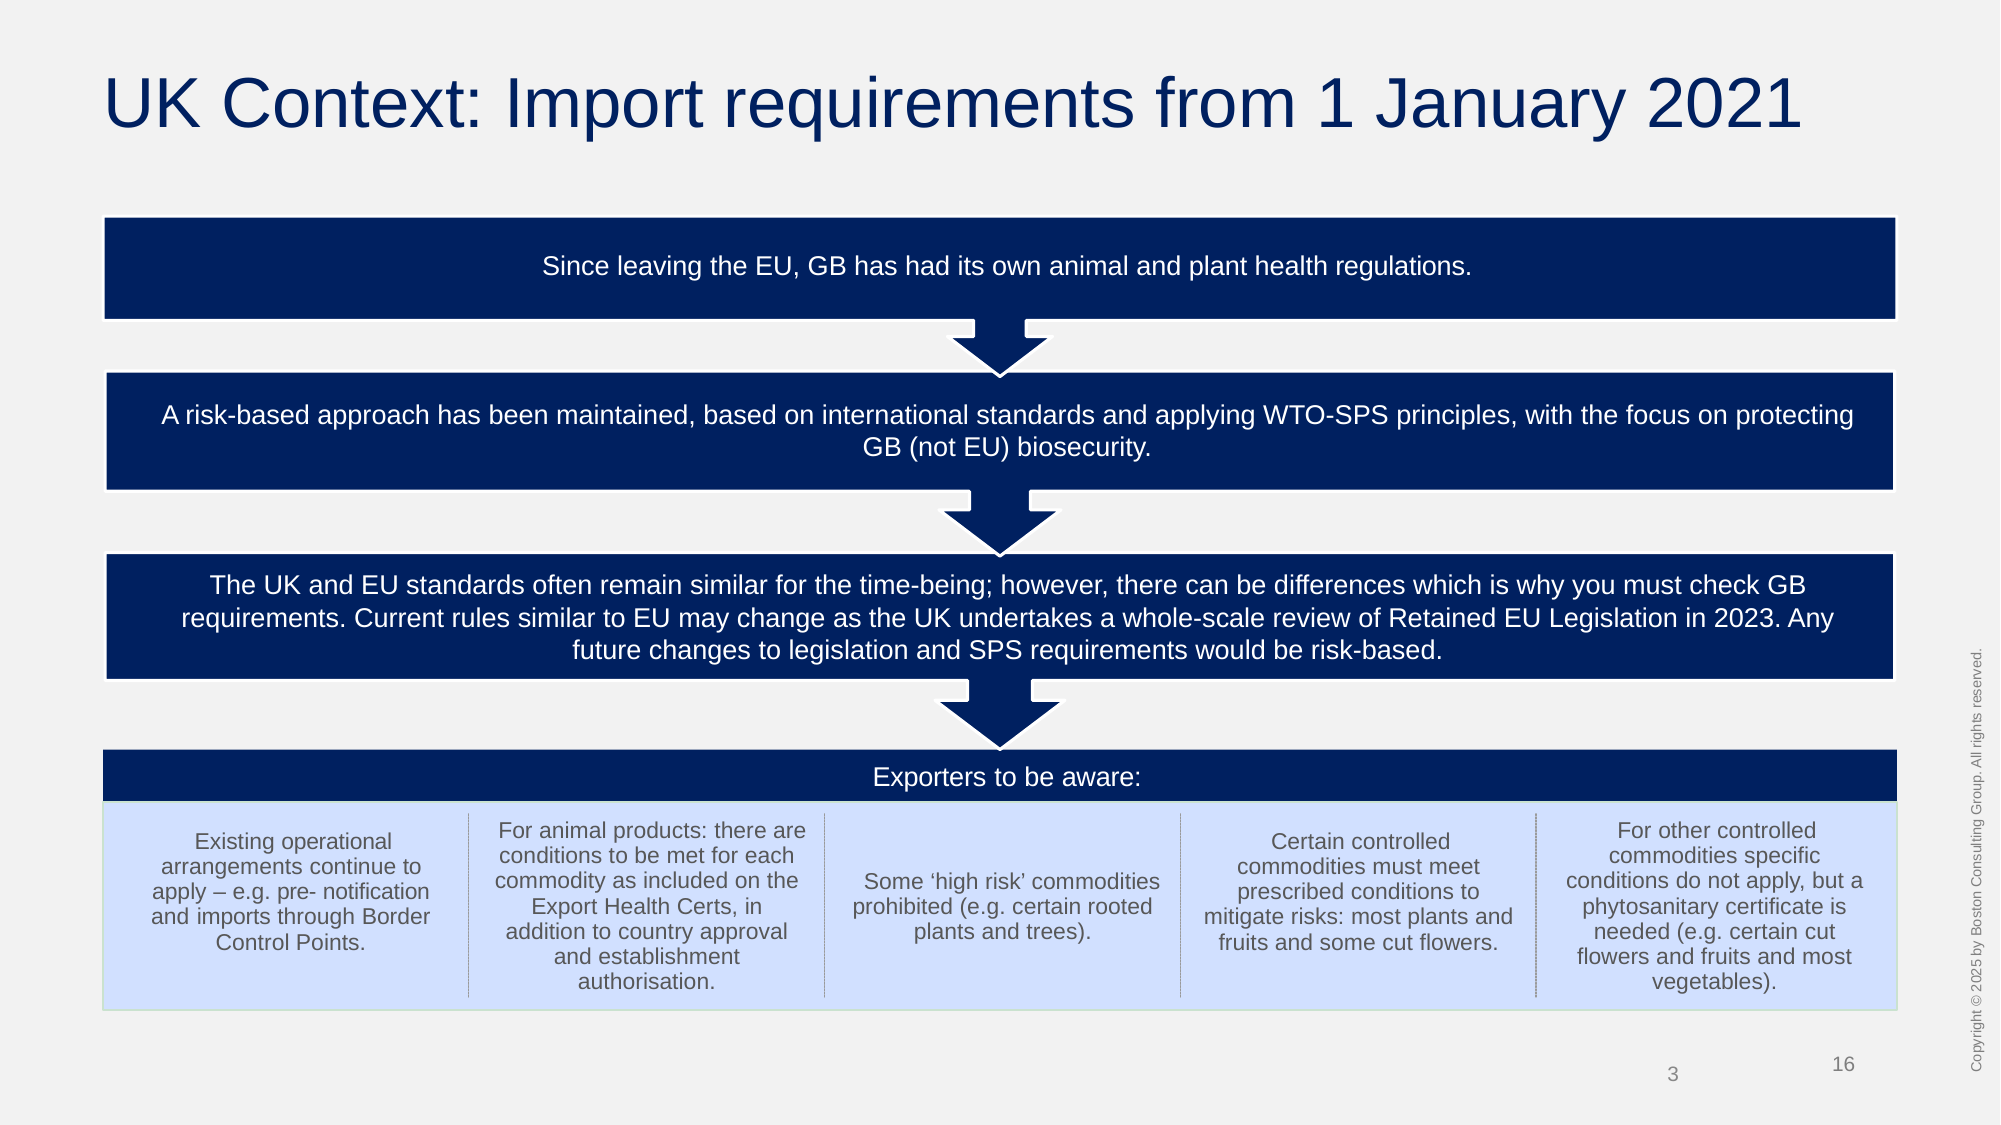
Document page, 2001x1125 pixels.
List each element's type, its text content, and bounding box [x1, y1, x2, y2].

text_box Existing operational arrangements continue to apply – e.g. pre- notification and imports through Border Control Points. [131, 824, 450, 957]
title UK Context: Import requirements from 1 January 2021 [103, 55, 1897, 145]
text_box Some ‘high risk’ commodities prohibited (e.g. certain rooted plants and trees). [843, 865, 1162, 947]
text_box Certain controlled commodities must meet prescribed conditions to mitigate risks: most plants and fruits and some cut flowers. [1199, 824, 1518, 957]
text_box Since leaving the EU, GB has had its own animal and plant health regulations. [146, 246, 1866, 282]
text_box 3 [1665, 1060, 1682, 1086]
text_box [103, 216, 1897, 1010]
text_box For other controlled commodities specific conditions do not apply, but a phytosanitary certificate is needed (e.g. certain cut flowers and fruits and most vegetables). [1555, 813, 1874, 998]
text_box A risk-based approach has been maintained, based on international standards and applying WTO-SPS principles, with the focus on protecting GB (not EU) biosecurity. [146, 395, 1866, 463]
text_box Exporters to be aware: [146, 757, 1866, 793]
text_box For animal products: there are conditions to be met for each commodity as included on the Export Health Certs, in addition to country approval and establishment authorisation. [487, 813, 806, 998]
text_box The UK and EU standards often remain similar for the time-being; however, there can be differences which is why you must check GB requirements. Current rules similar to EU may change as the UK undertakes a whole-scale review of Retained EU Legislation in 2023. Any future changes to legislation and SPS requirements would be risk-based. [146, 565, 1866, 669]
